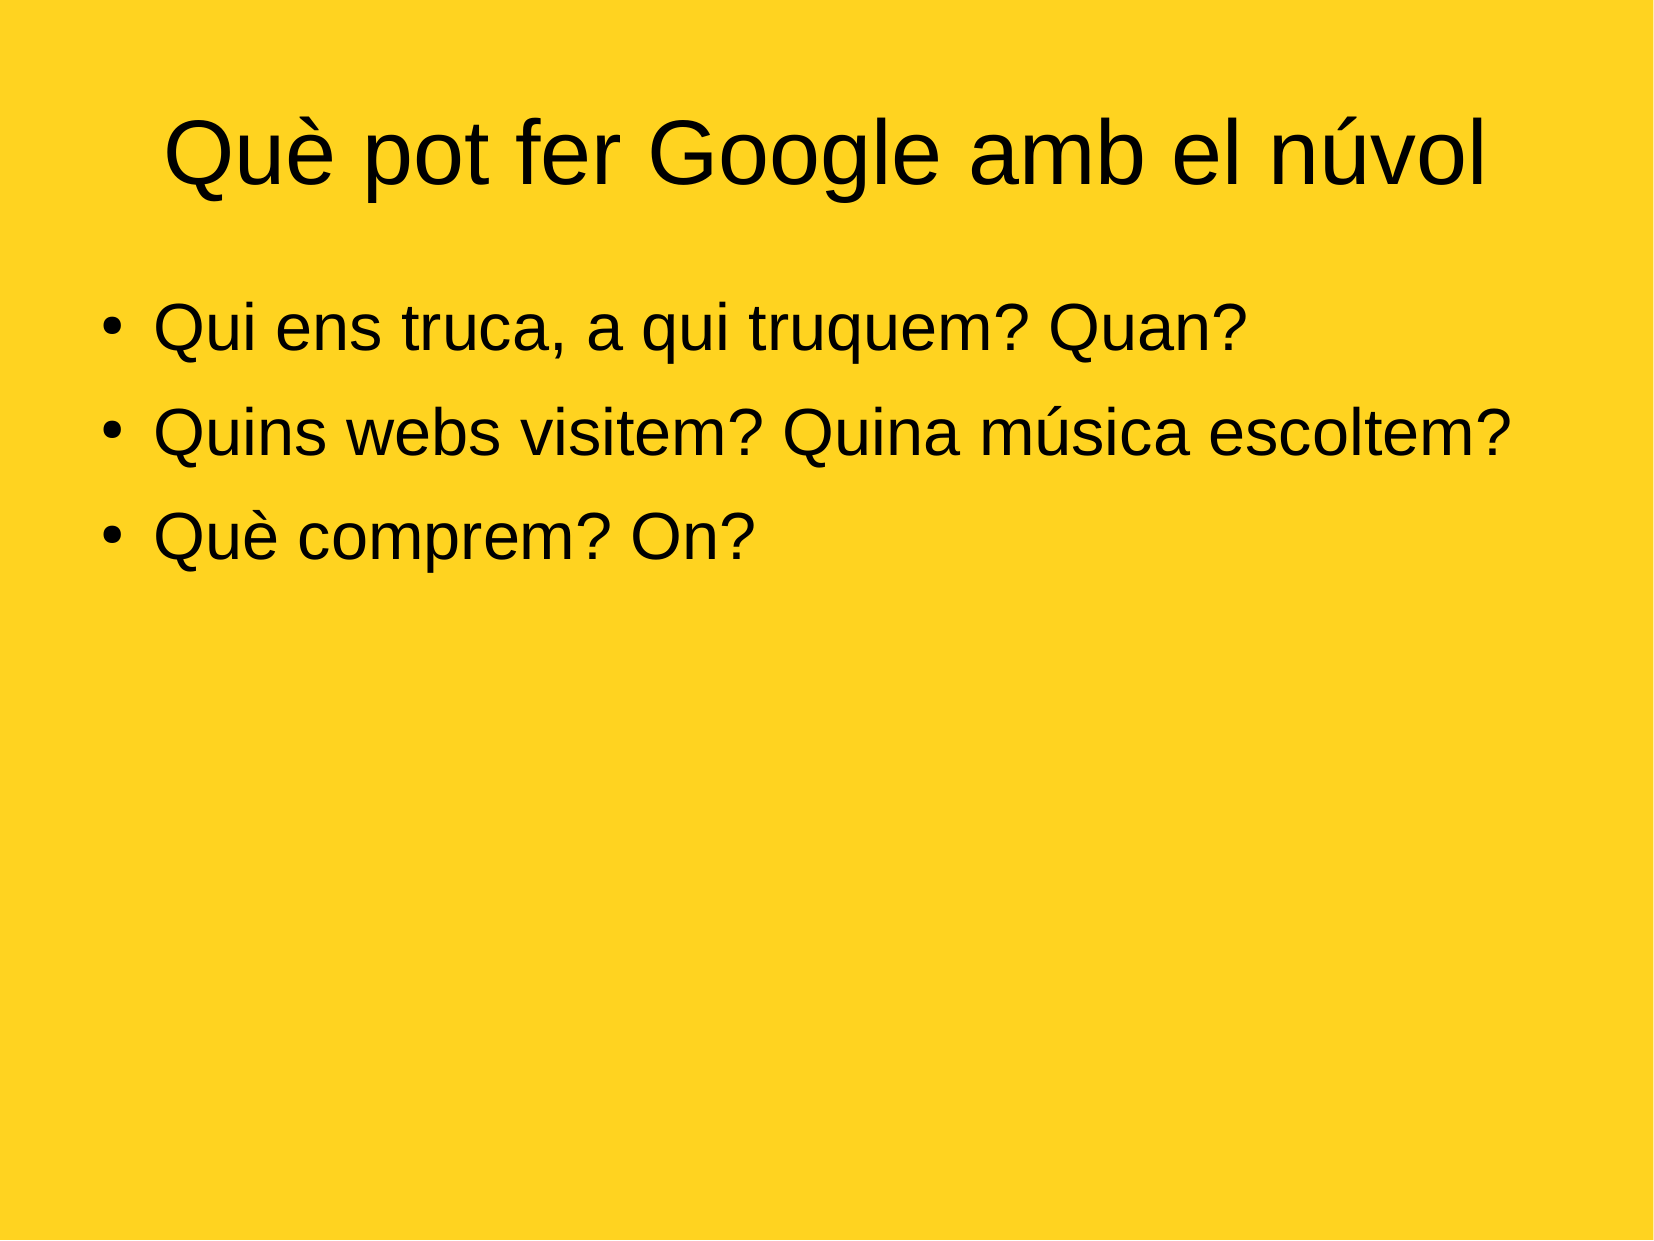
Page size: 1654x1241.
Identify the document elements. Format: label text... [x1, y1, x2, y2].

title Què pot fer Google amb el núvol [82, 49, 1571, 257]
list Qui ens truca, a qui truquem? Quan? Quins webs visitem? Quina música escoltem? Què comprem? On? [82, 290, 1571, 1010]
